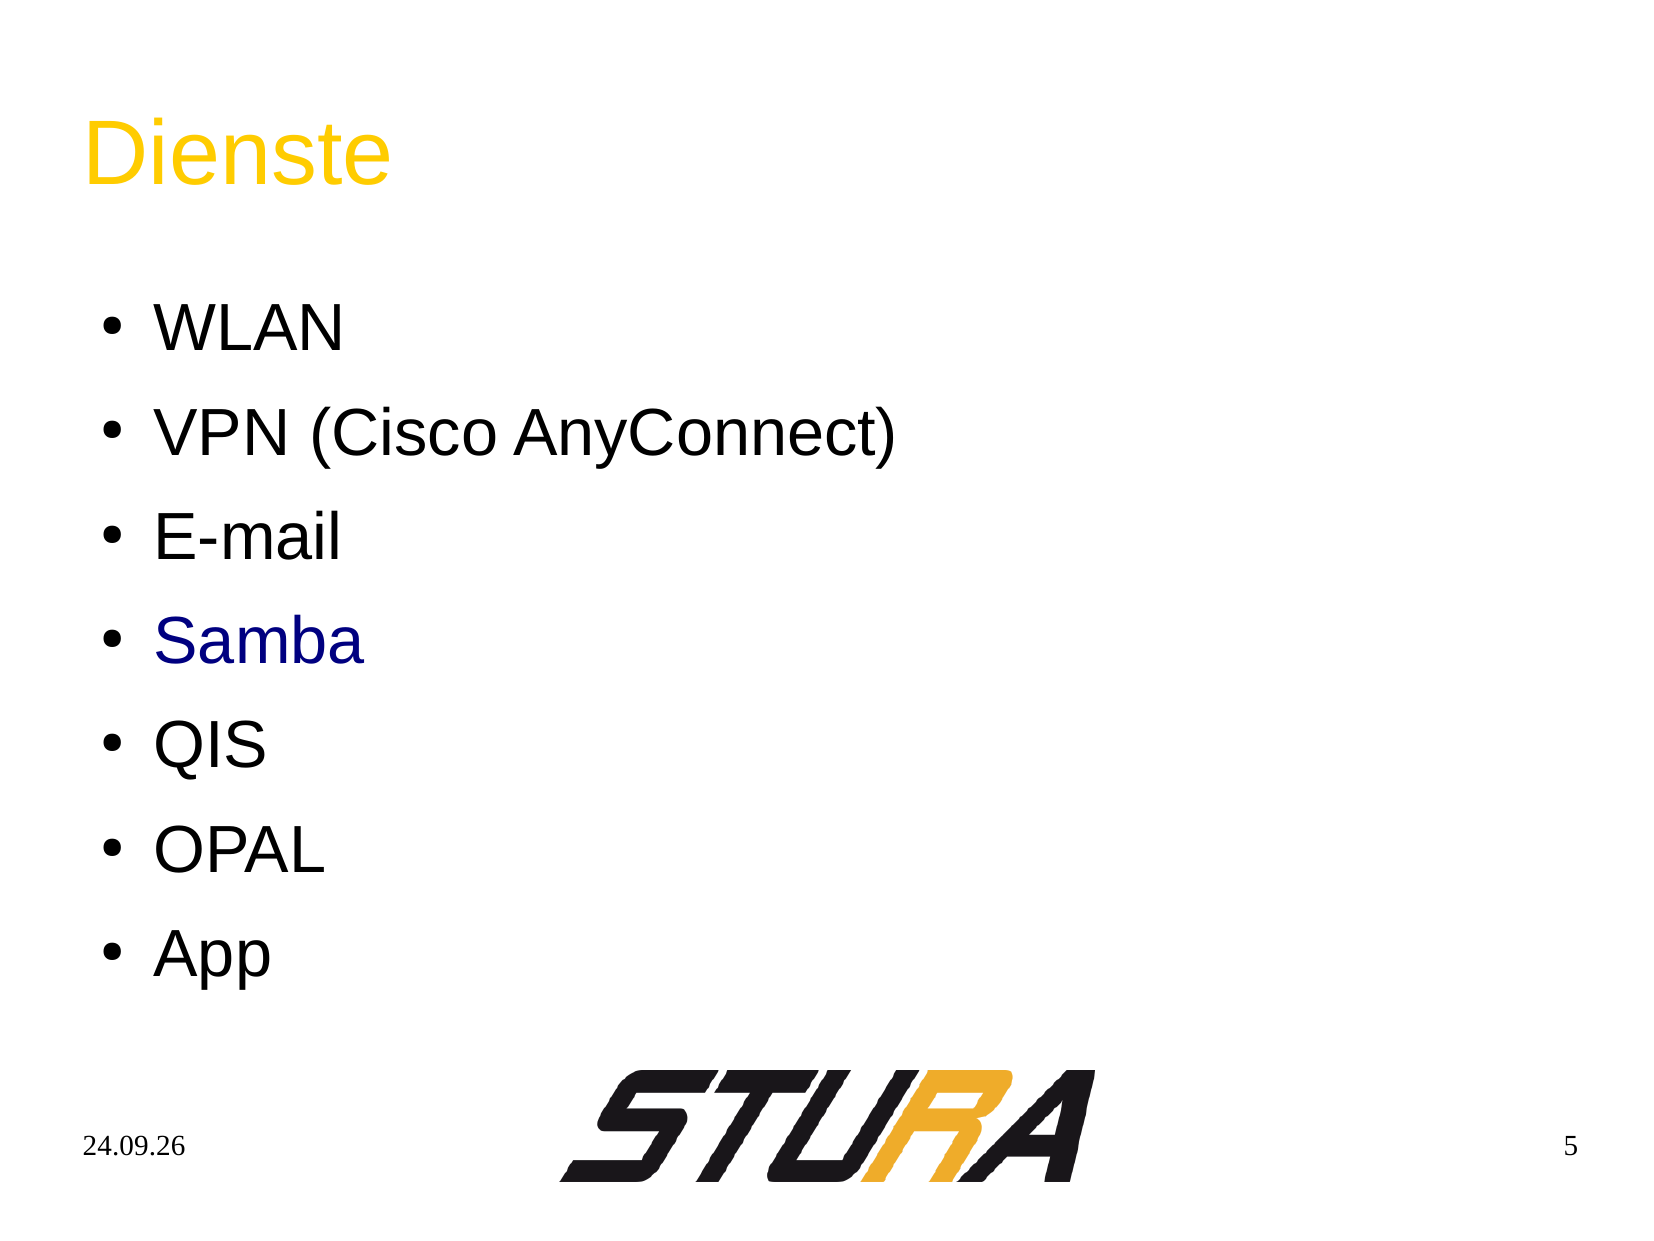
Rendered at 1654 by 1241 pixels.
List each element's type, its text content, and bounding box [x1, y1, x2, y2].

list WLAN VPN (Cisco AnyConnect) E-mail Samba QIS OPAL App [82, 290, 1571, 1010]
title Dienste [82, 49, 1571, 257]
picture [559, 1070, 1095, 1182]
